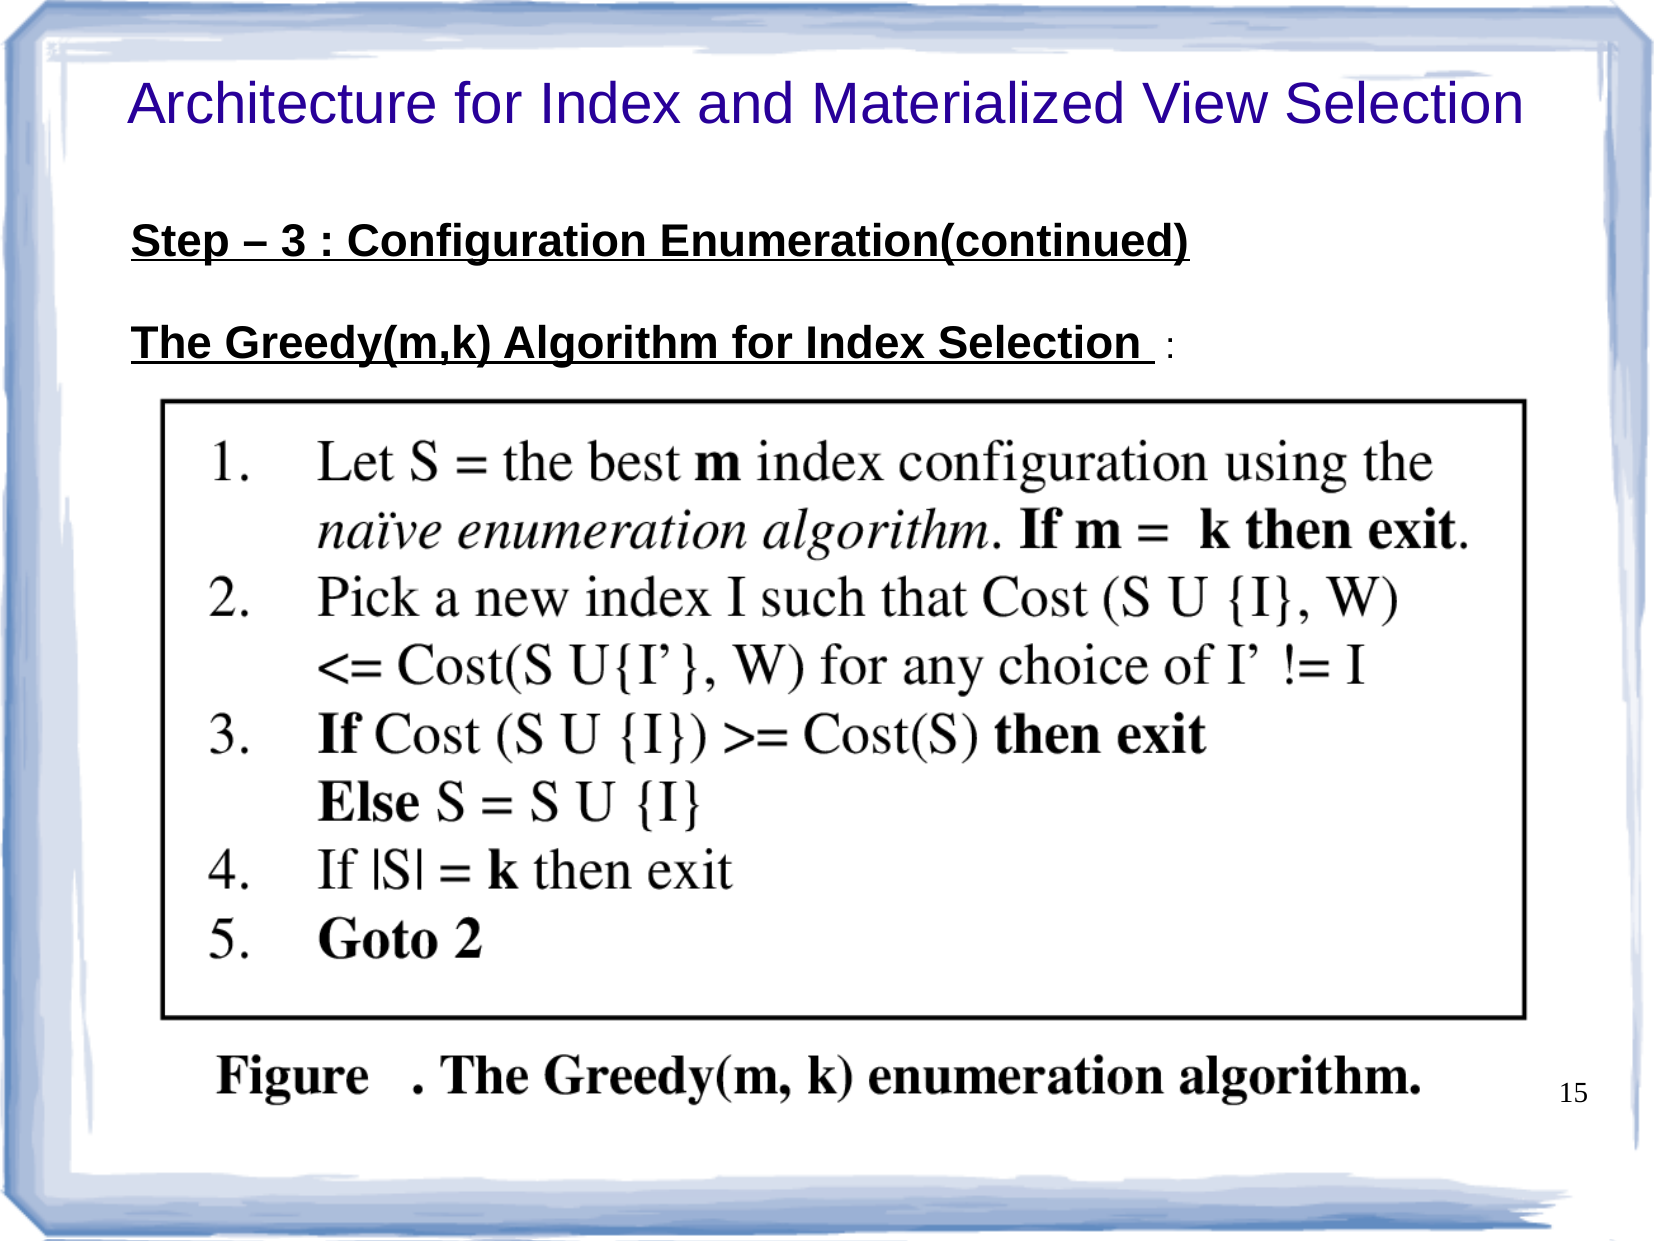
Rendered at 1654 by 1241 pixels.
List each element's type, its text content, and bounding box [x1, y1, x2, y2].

text_box [1154, 431, 1185, 503]
title Architecture for Index and Materialized View Selection [82, 0, 1571, 208]
text_box Step – 3 : Configuration Enumeration(continued) The Greedy(m,k) Algorithm for Index Selection : [115, 207, 1205, 376]
picture [0, 0, 1654, 1241]
